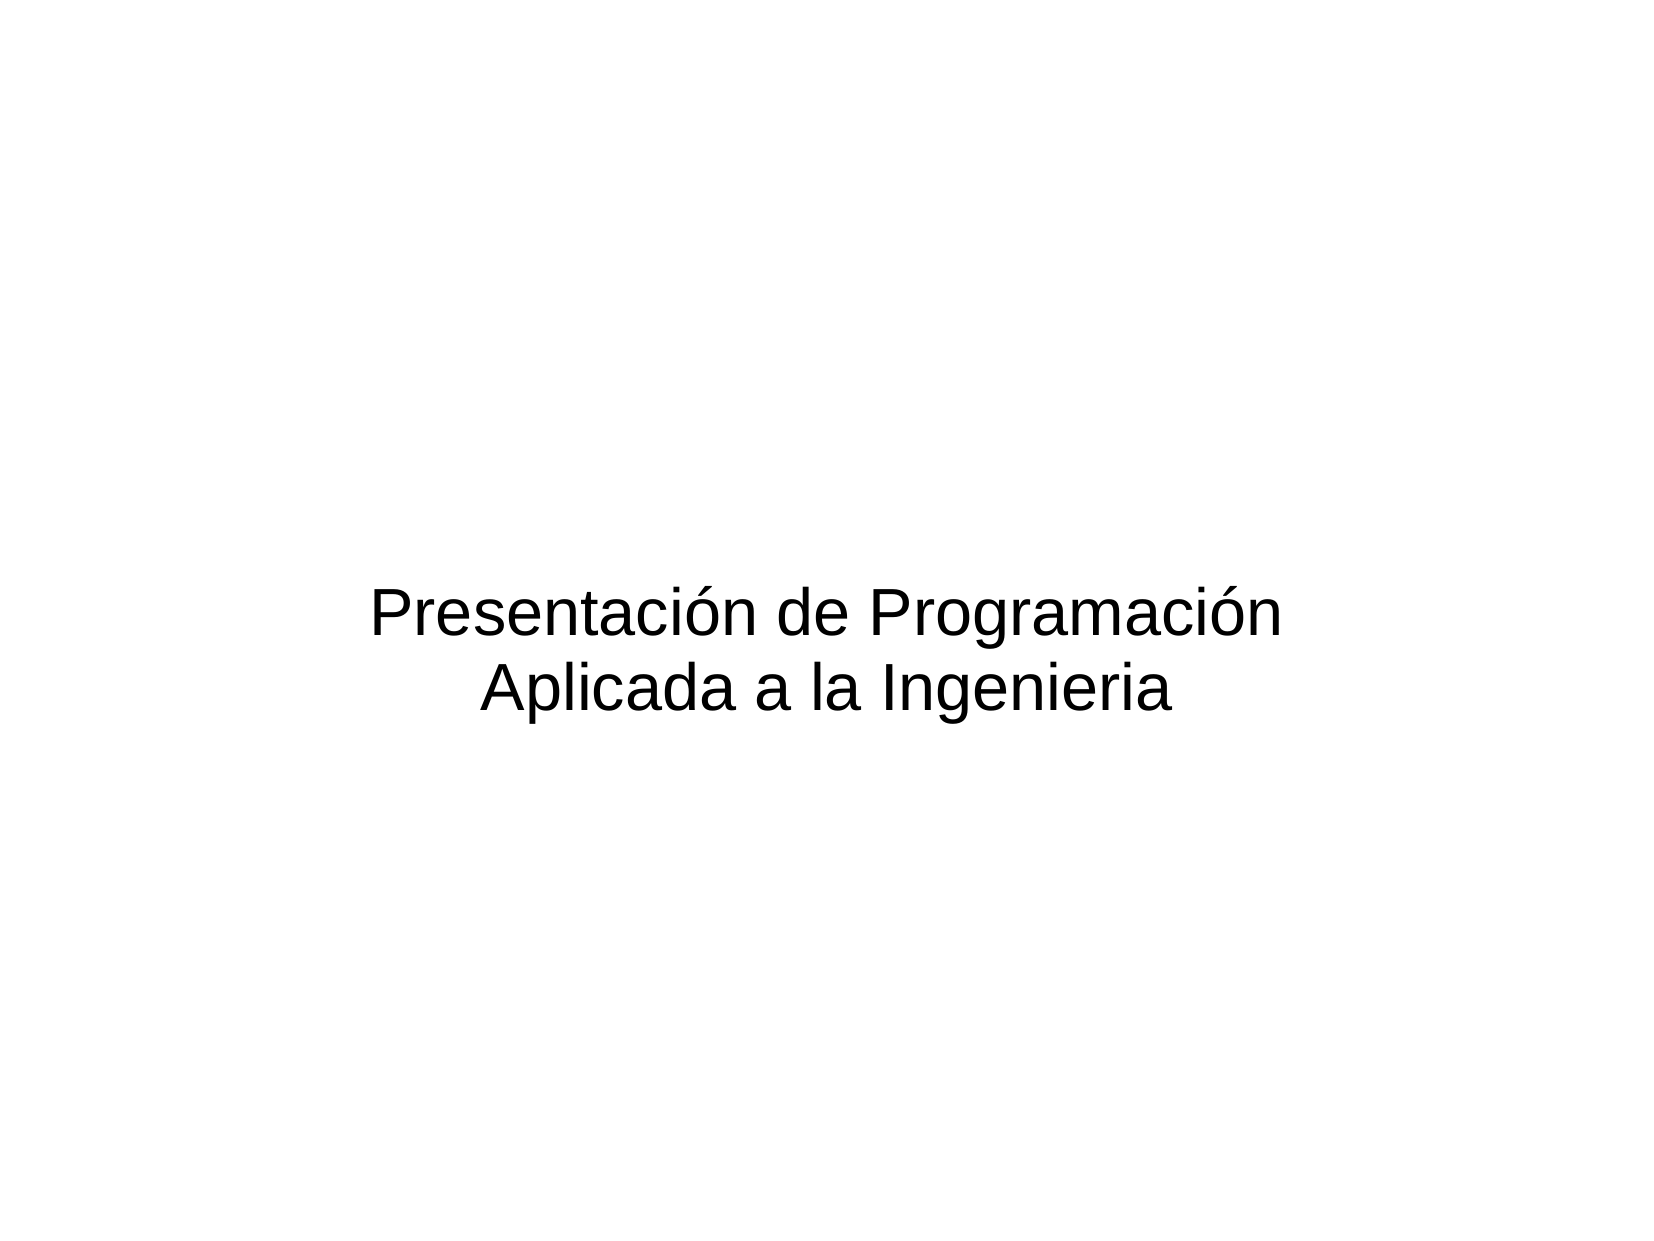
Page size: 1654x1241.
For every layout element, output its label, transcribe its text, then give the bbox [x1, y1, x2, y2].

subtitle Presentación de Programación Aplicada a la Ingenieria [82, 290, 1571, 1010]
